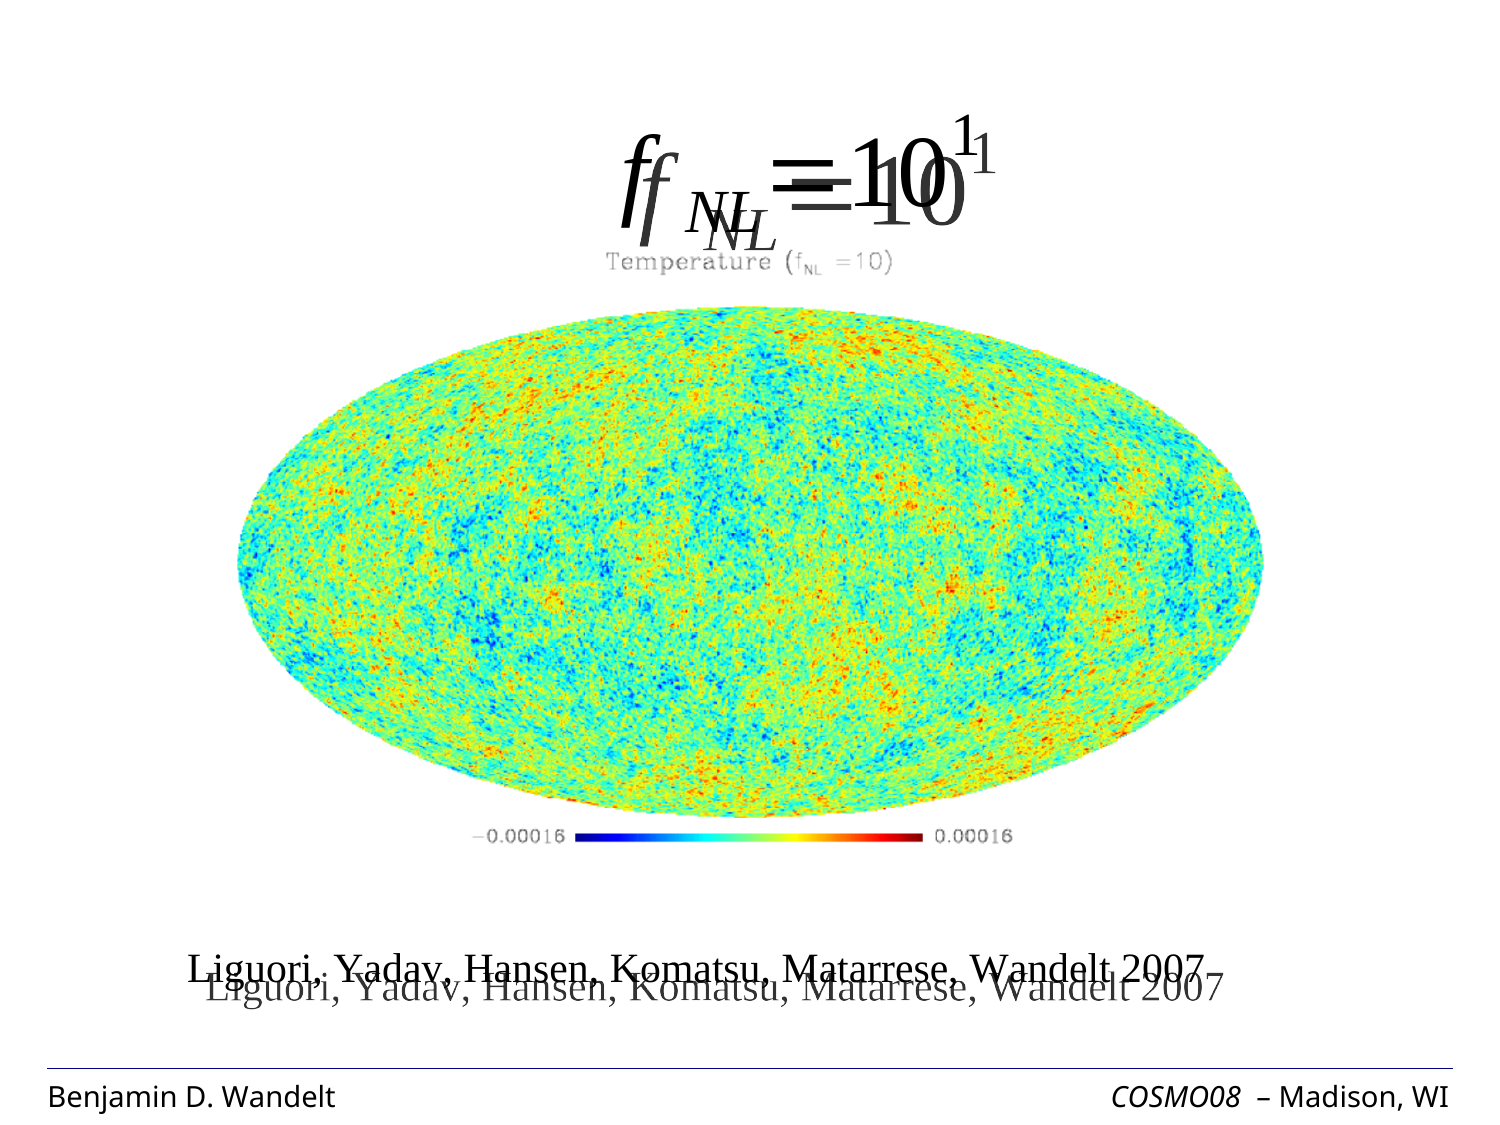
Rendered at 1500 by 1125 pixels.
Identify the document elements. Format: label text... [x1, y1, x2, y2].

text_box Liguori, Yadav, Hansen, Komatsu, Matarrese, Wandelt 2007 [172, 937, 1370, 1000]
picture [228, 236, 1274, 889]
chart [575, 104, 1006, 247]
